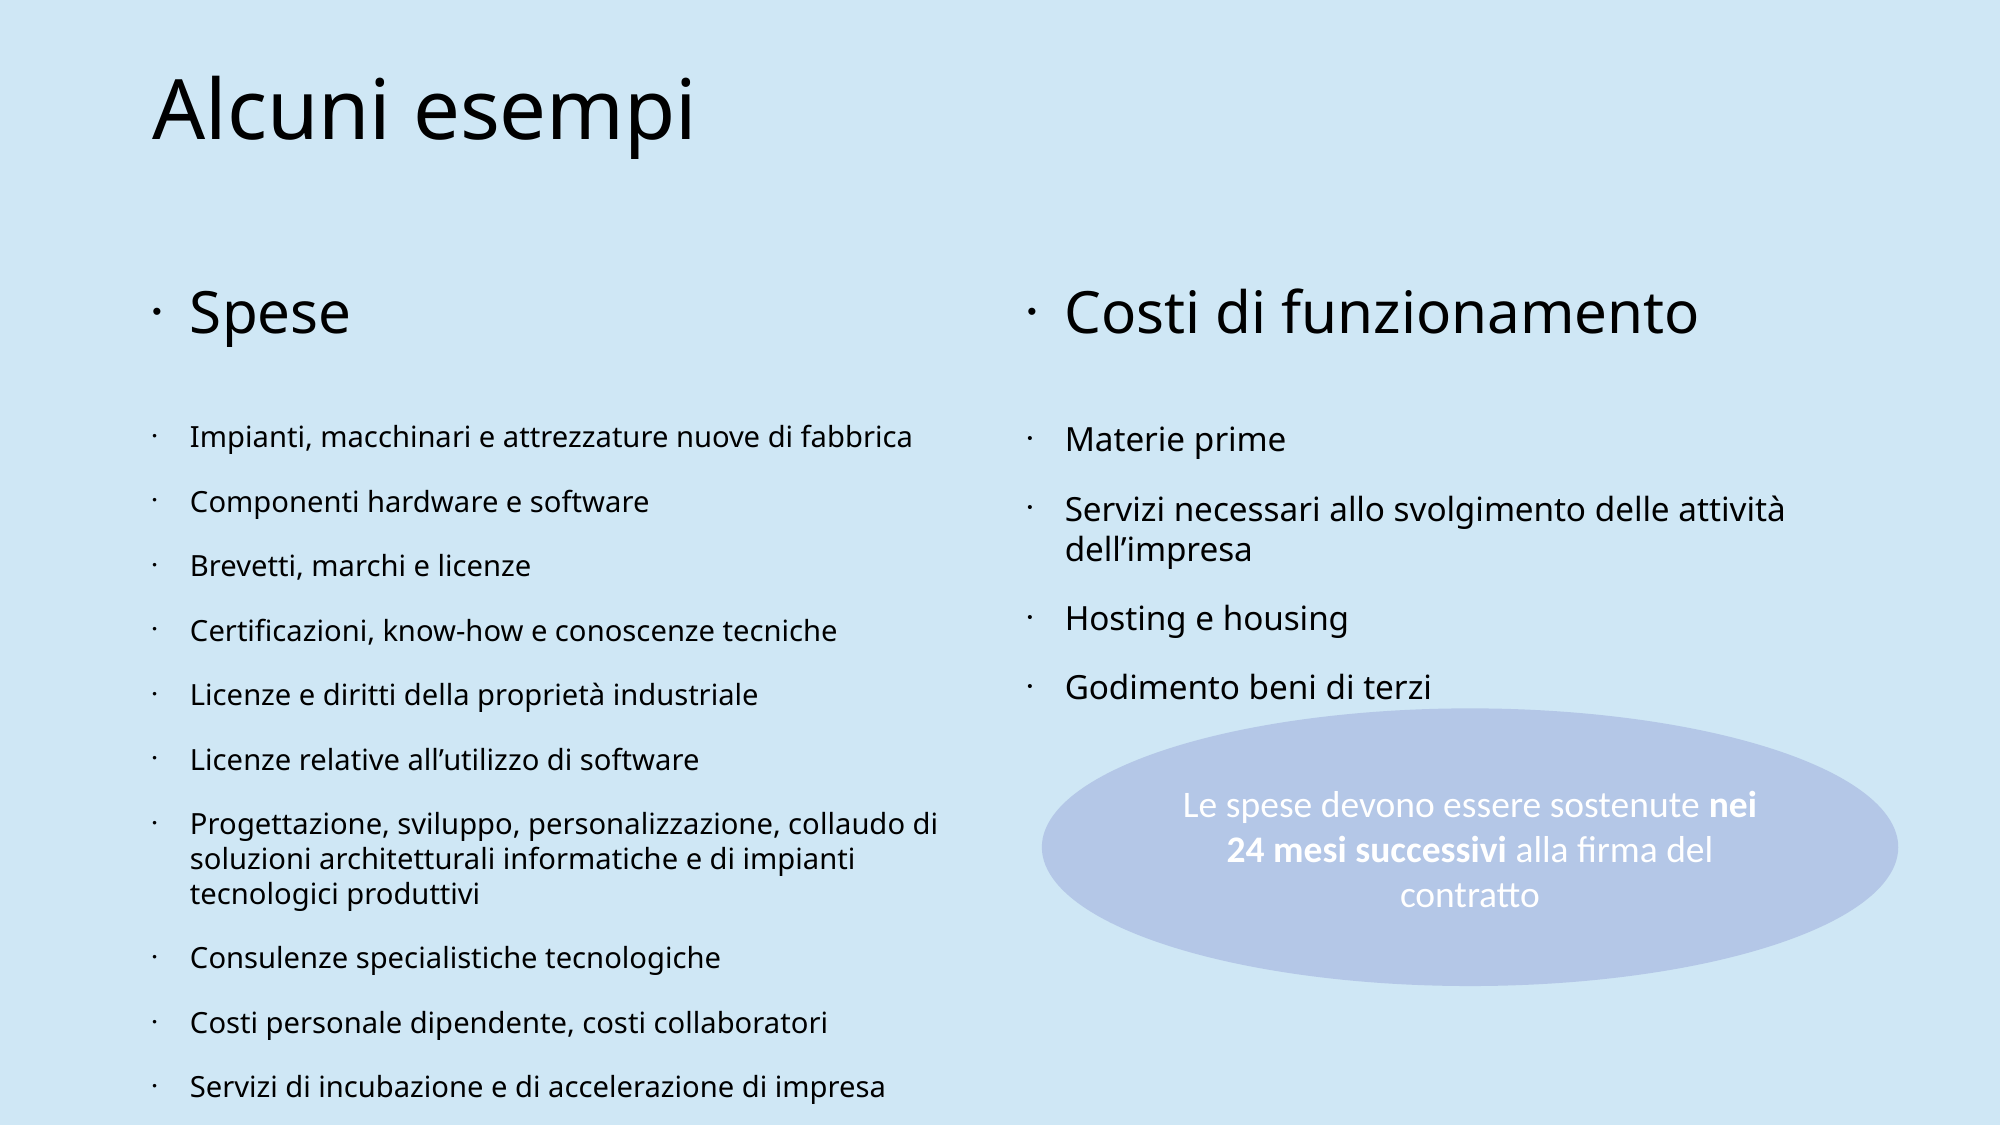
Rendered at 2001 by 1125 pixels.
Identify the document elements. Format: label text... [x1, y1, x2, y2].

list Materie prime Servizi necessari allo svolgimento delle attività dell’impresa Hosting e housing Godimento beni di terzi [1012, 410, 1863, 1016]
text_box Le spese devono essere sostenute nei 24 mesi successivi alla firma del contratto [1041, 708, 1899, 987]
list Costi di funzionamento [1012, 275, 1863, 410]
list Spese [137, 275, 984, 410]
title Alcuni esempi [137, 59, 1863, 278]
list Impianti, macchinari e attrezzature nuove di fabbrica Componenti hardware e software Brevetti, marchi e licenze Certificazioni, know-how e conoscenze tecniche Licenze e diritti della proprietà industriale Licenze relative all’utilizzo di software Progettazione, sviluppo, personalizzazione, collaudo di soluzioni architetturali informatiche e di impianti tecnologici produttivi Consulenze specialistiche tecnologiche Costi personale dipendente, costi collaboratori Servizi di incubazione e di accelerazione di impresa Investimenti in marketing e web marketing [137, 410, 984, 1016]
